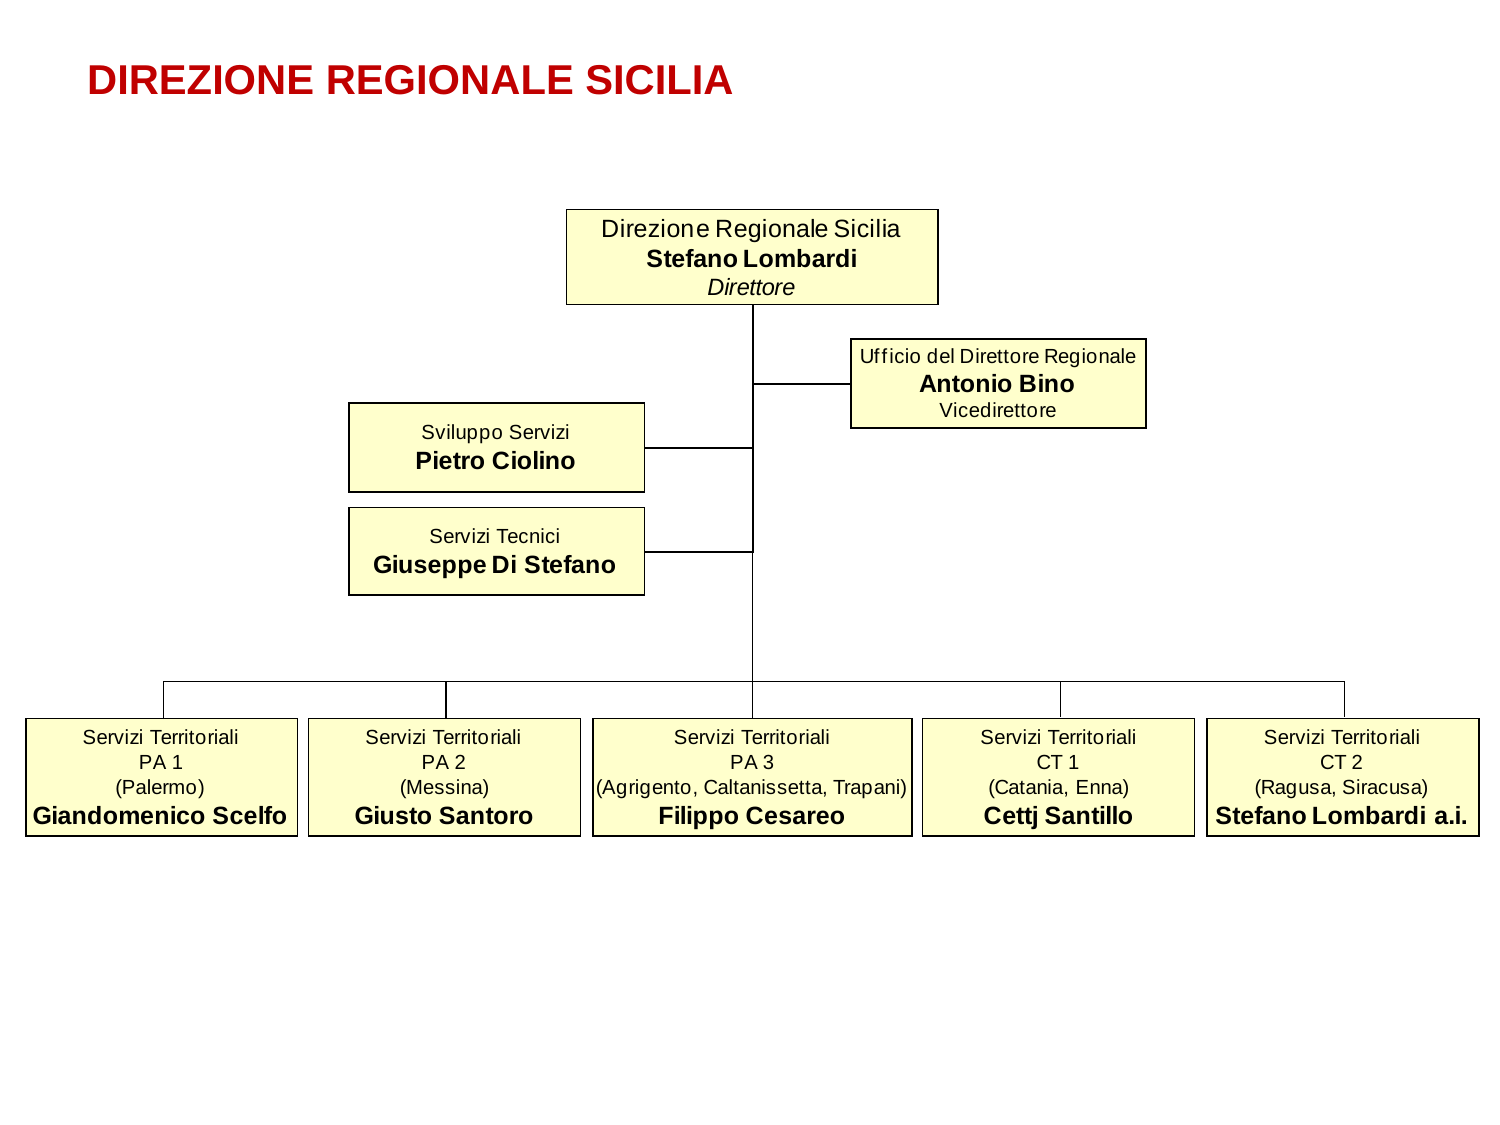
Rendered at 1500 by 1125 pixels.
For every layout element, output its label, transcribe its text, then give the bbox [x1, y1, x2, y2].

picture [17, 203, 1483, 837]
title DIREZIONE REGIONALE SICILIA [72, 45, 1462, 128]
